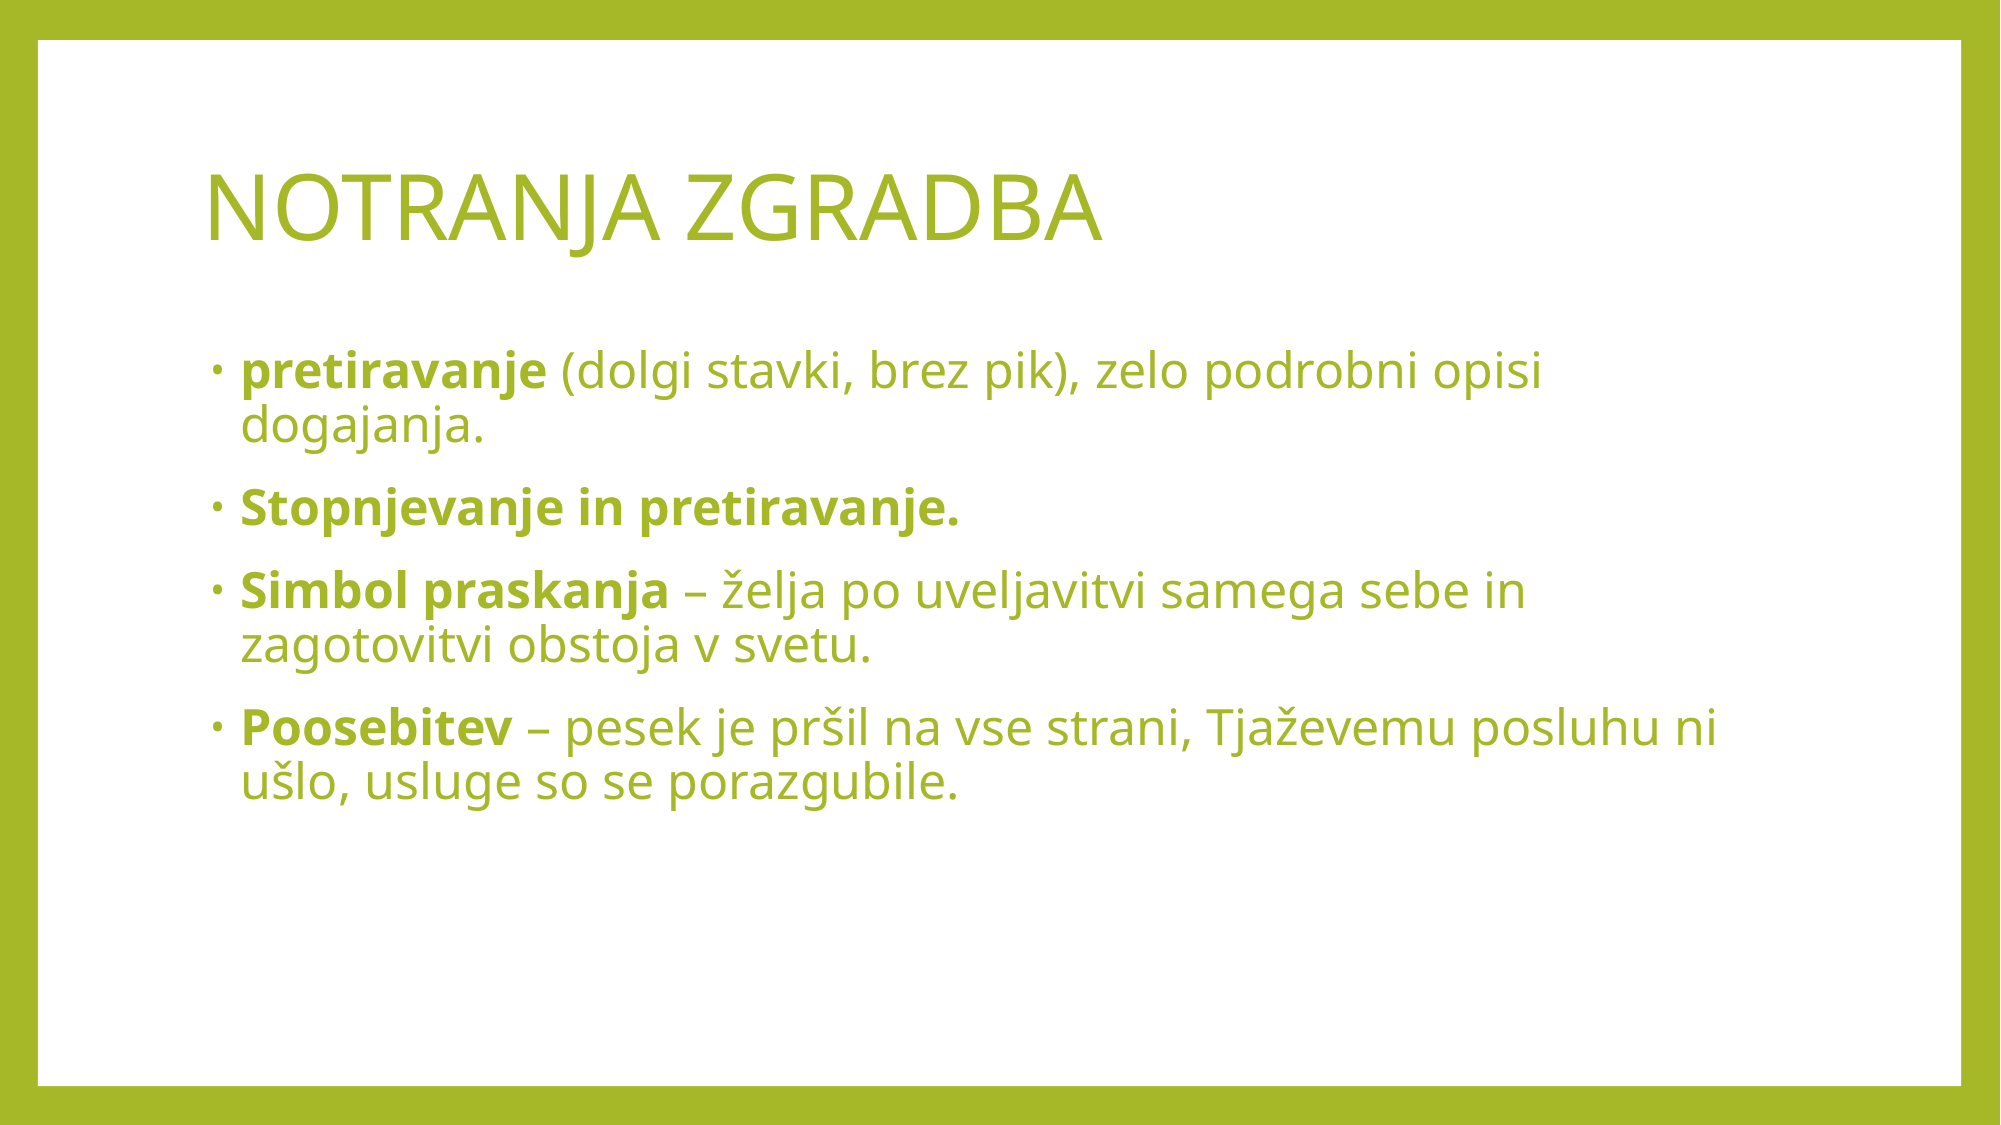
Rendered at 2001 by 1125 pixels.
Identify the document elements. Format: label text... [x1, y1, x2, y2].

list pretiravanje (dolgi stavki, brez pik), zelo podrobni opisi dogajanja. Stopnjevanje in pretiravanje. Simbol praskanja – želja po uveljavitvi samega sebe in zagotovitvi obstoja v svetu. Poosebitev – pesek je pršil na vse strani, Tjaževemu posluhu ni ušlo, usluge so se porazgubile. [187, 337, 1807, 1000]
title NOTRANJA ZGRADBA [187, 99, 1808, 323]
